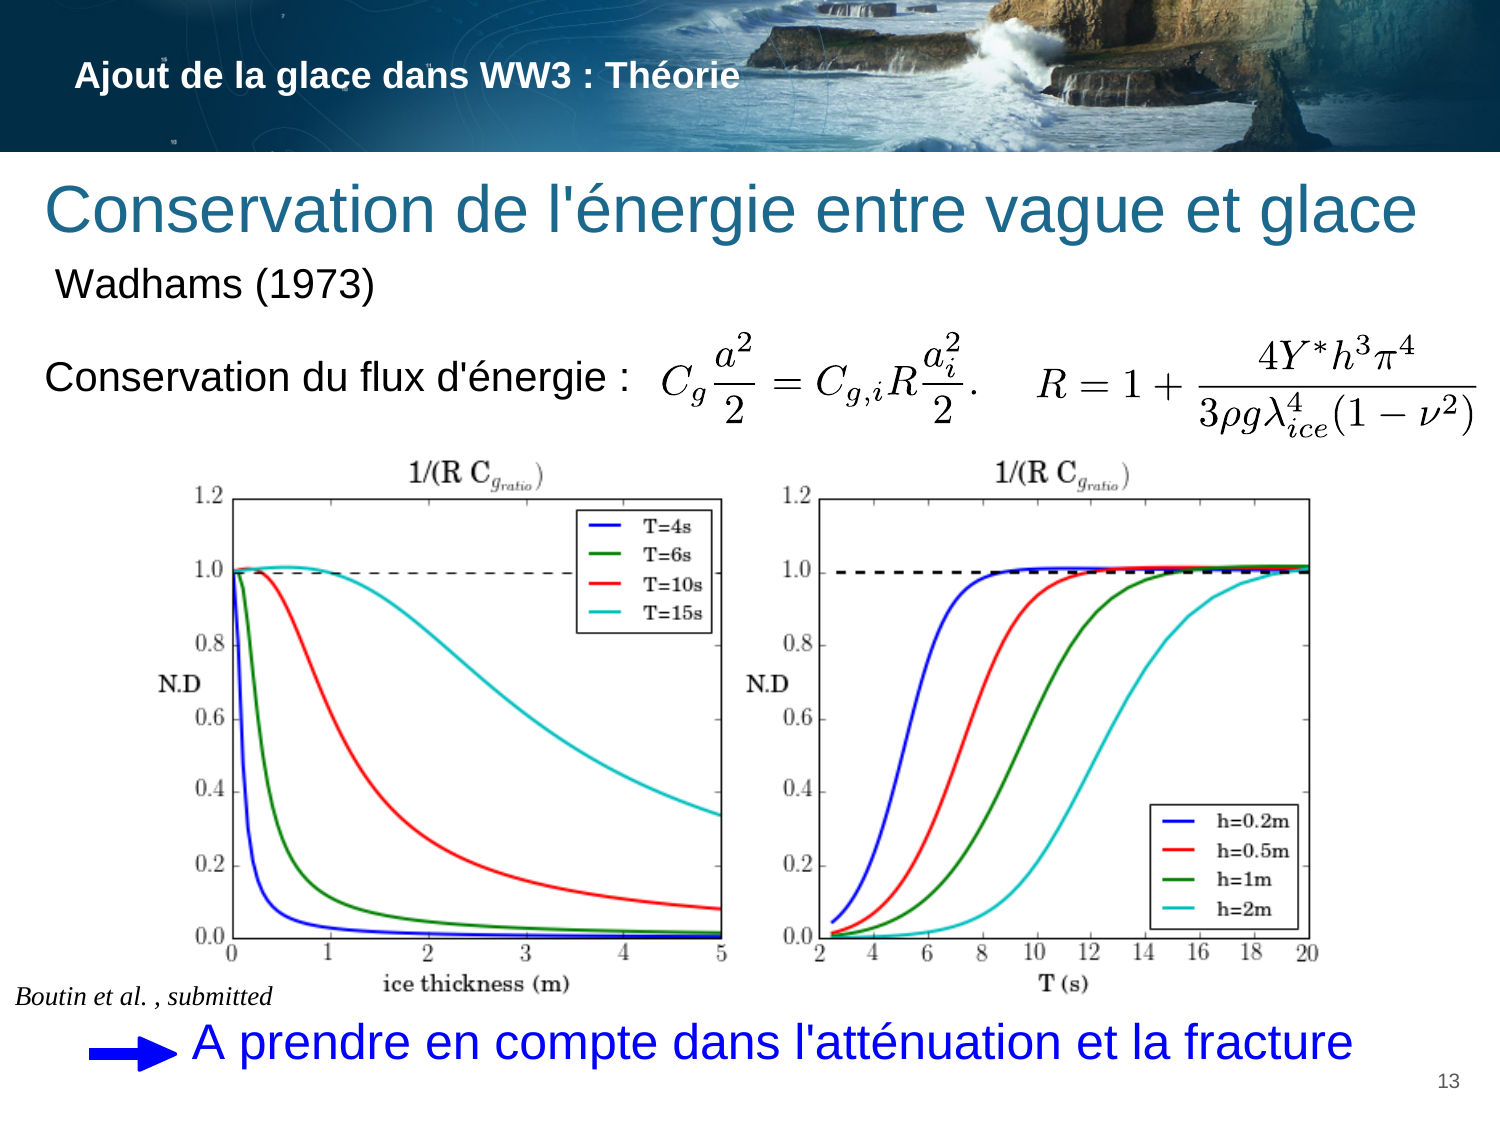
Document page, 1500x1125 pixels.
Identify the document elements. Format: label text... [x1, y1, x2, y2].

title Ajout de la glace dans WW3 : Théorie [59, 29, 1034, 119]
text_box Boutin et al. , submitted [0, 974, 739, 1022]
text_box [1034, 334, 1477, 438]
title Conservation de l'énergie entre vague et glace [29, 118, 1500, 294]
text_box Conservation du flux d'énergie : [29, 348, 650, 414]
text_box A prendre en compte dans l'atténuation et la fracture [177, 1008, 1500, 1084]
text_box [660, 331, 980, 424]
picture [59, 442, 1447, 1008]
picture [0, 0, 1500, 152]
text_box Wadhams (1973) [40, 255, 661, 321]
